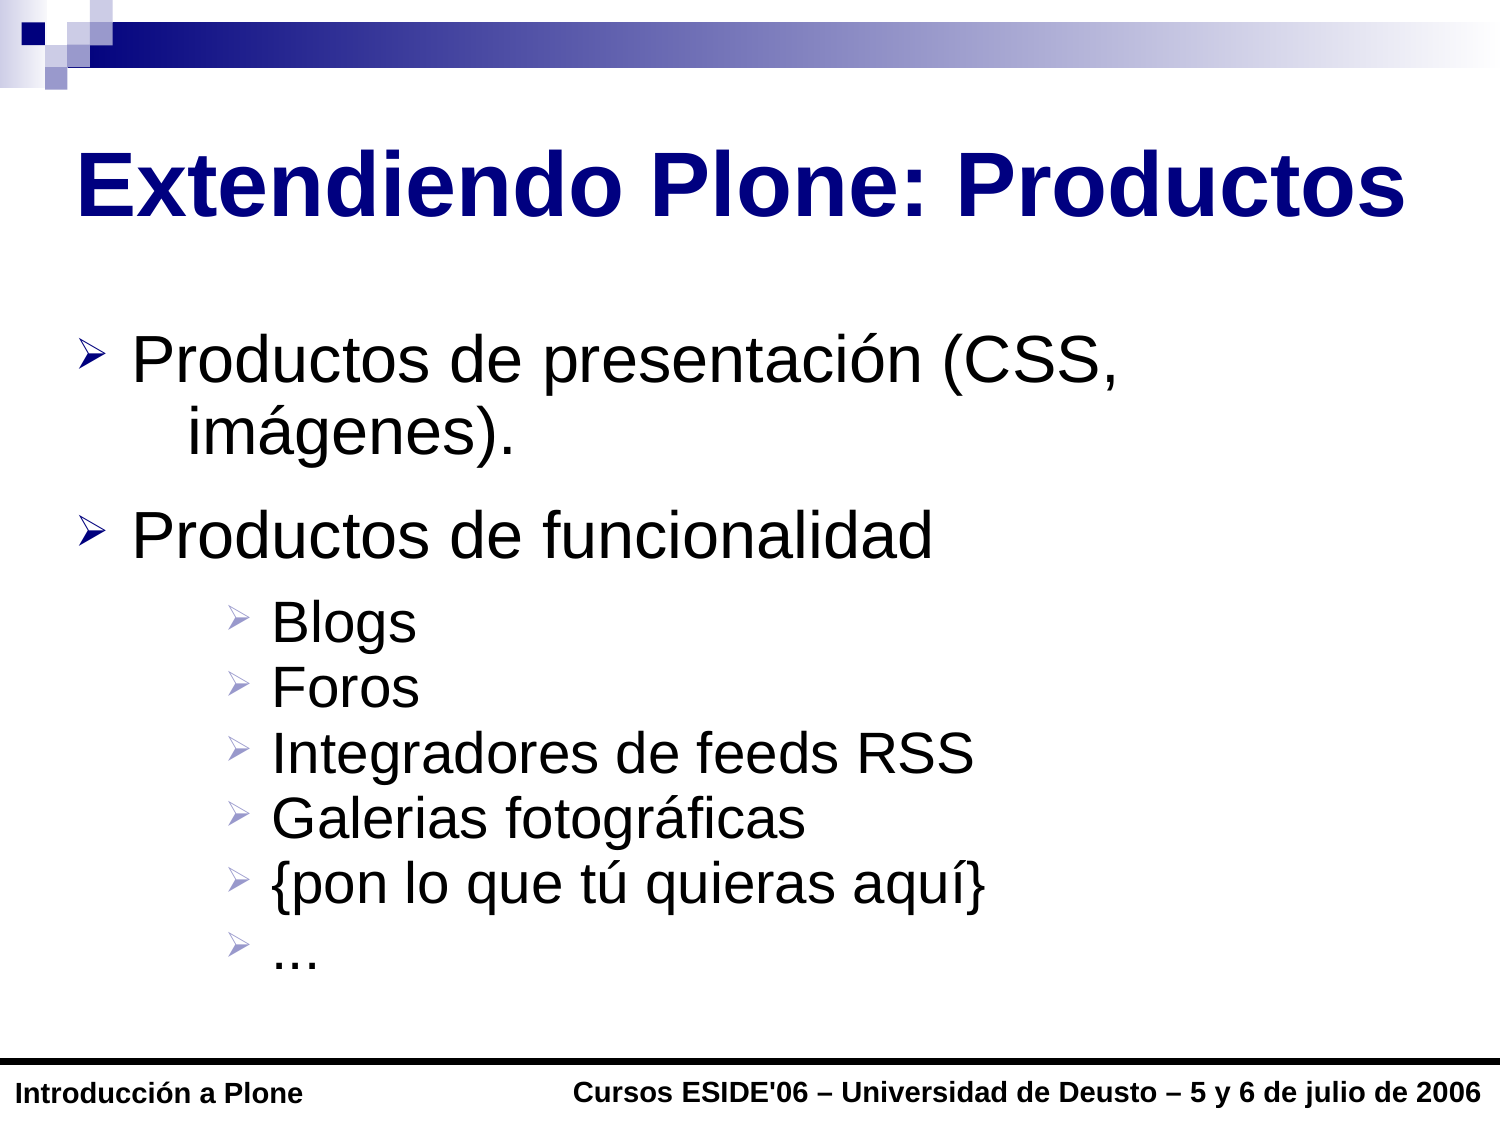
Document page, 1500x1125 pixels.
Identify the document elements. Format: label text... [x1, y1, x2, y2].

title Extendiendo Plone: Productos [75, 66, 1426, 309]
list Productos de presentación (CSS, imágenes). Productos de funcionalidad Blogs Foros Integradores de feeds RSS Galerias fotográficas {pon lo que tú quieras aquí} ... [75, 324, 1426, 1034]
